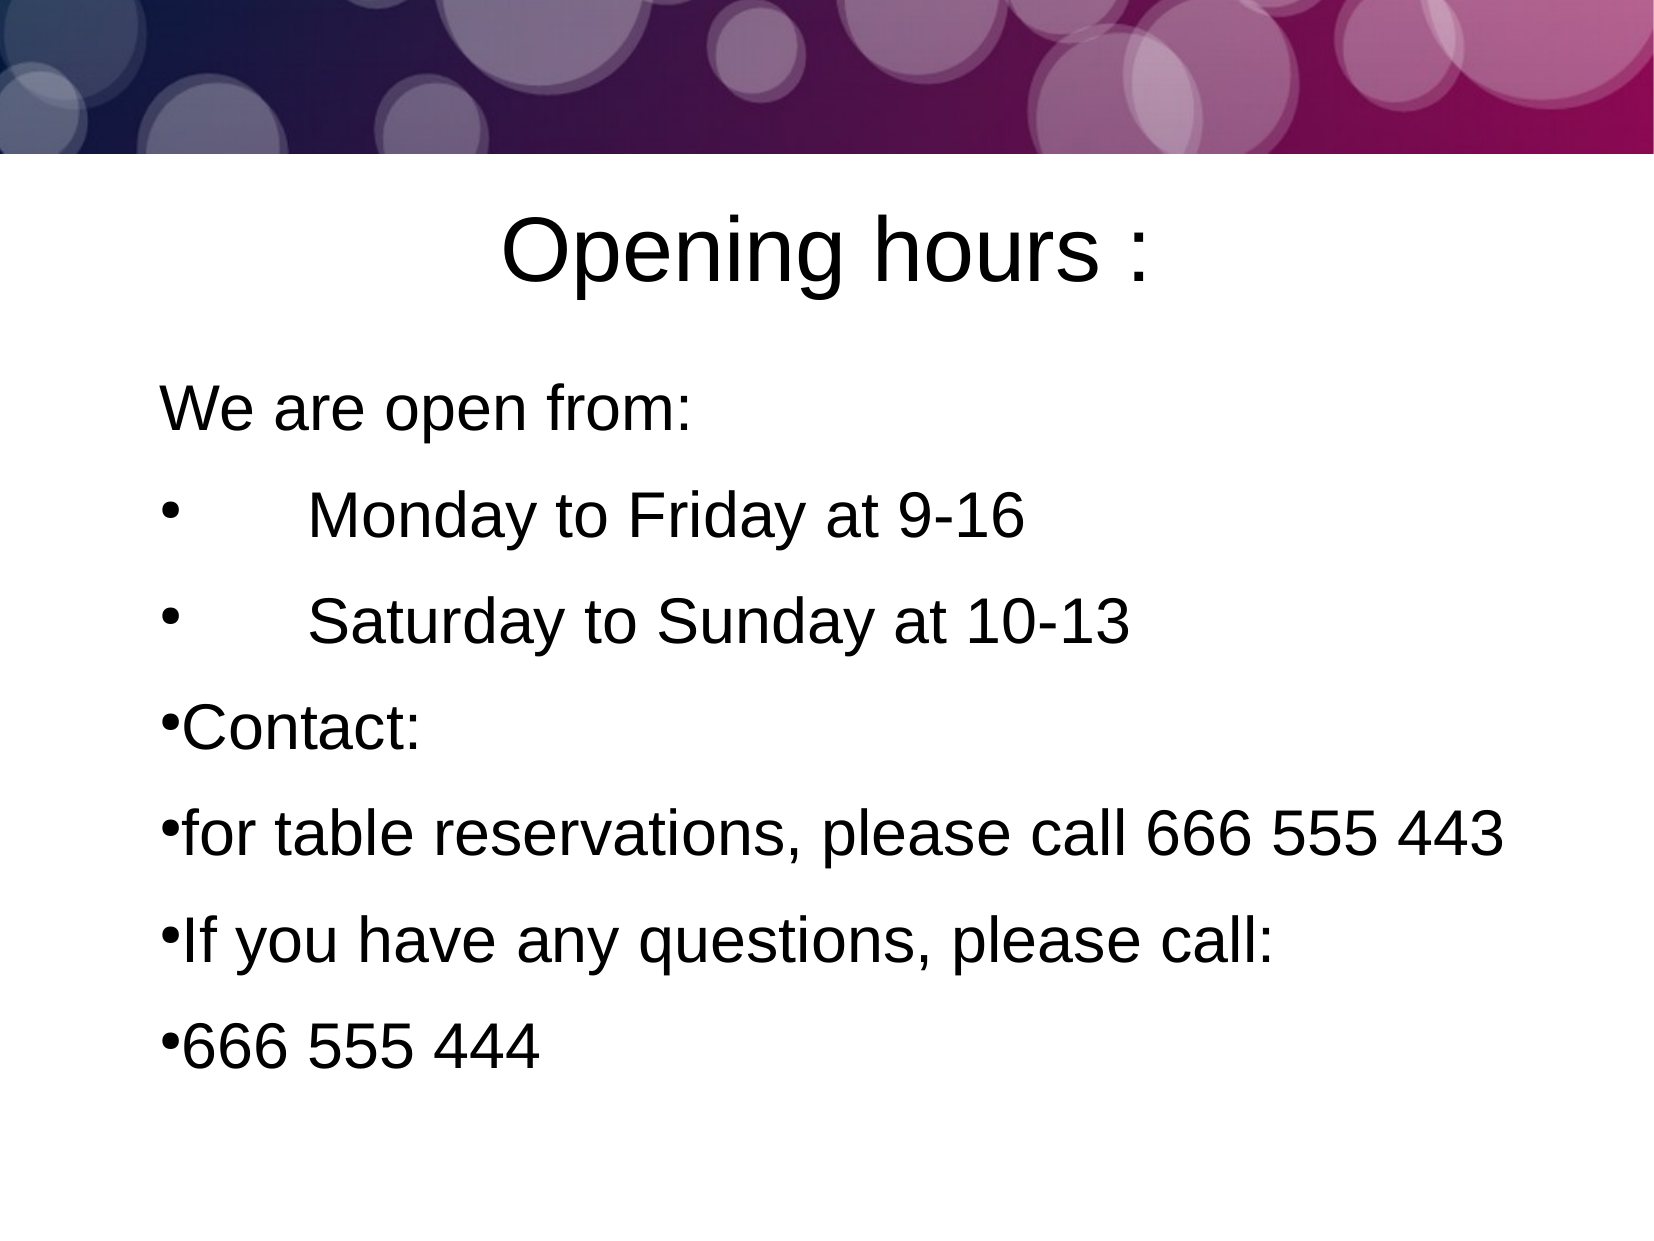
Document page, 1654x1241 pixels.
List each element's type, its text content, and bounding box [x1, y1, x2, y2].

title Opening hours : [82, 159, 1571, 331]
list We are open from: Monday to Friday at 9-16 Saturday to Sunday at 10-13 Contact: for table reservations, please call 666 555 443 If you have any questions, please call: 666 555 444 [82, 366, 1571, 1087]
